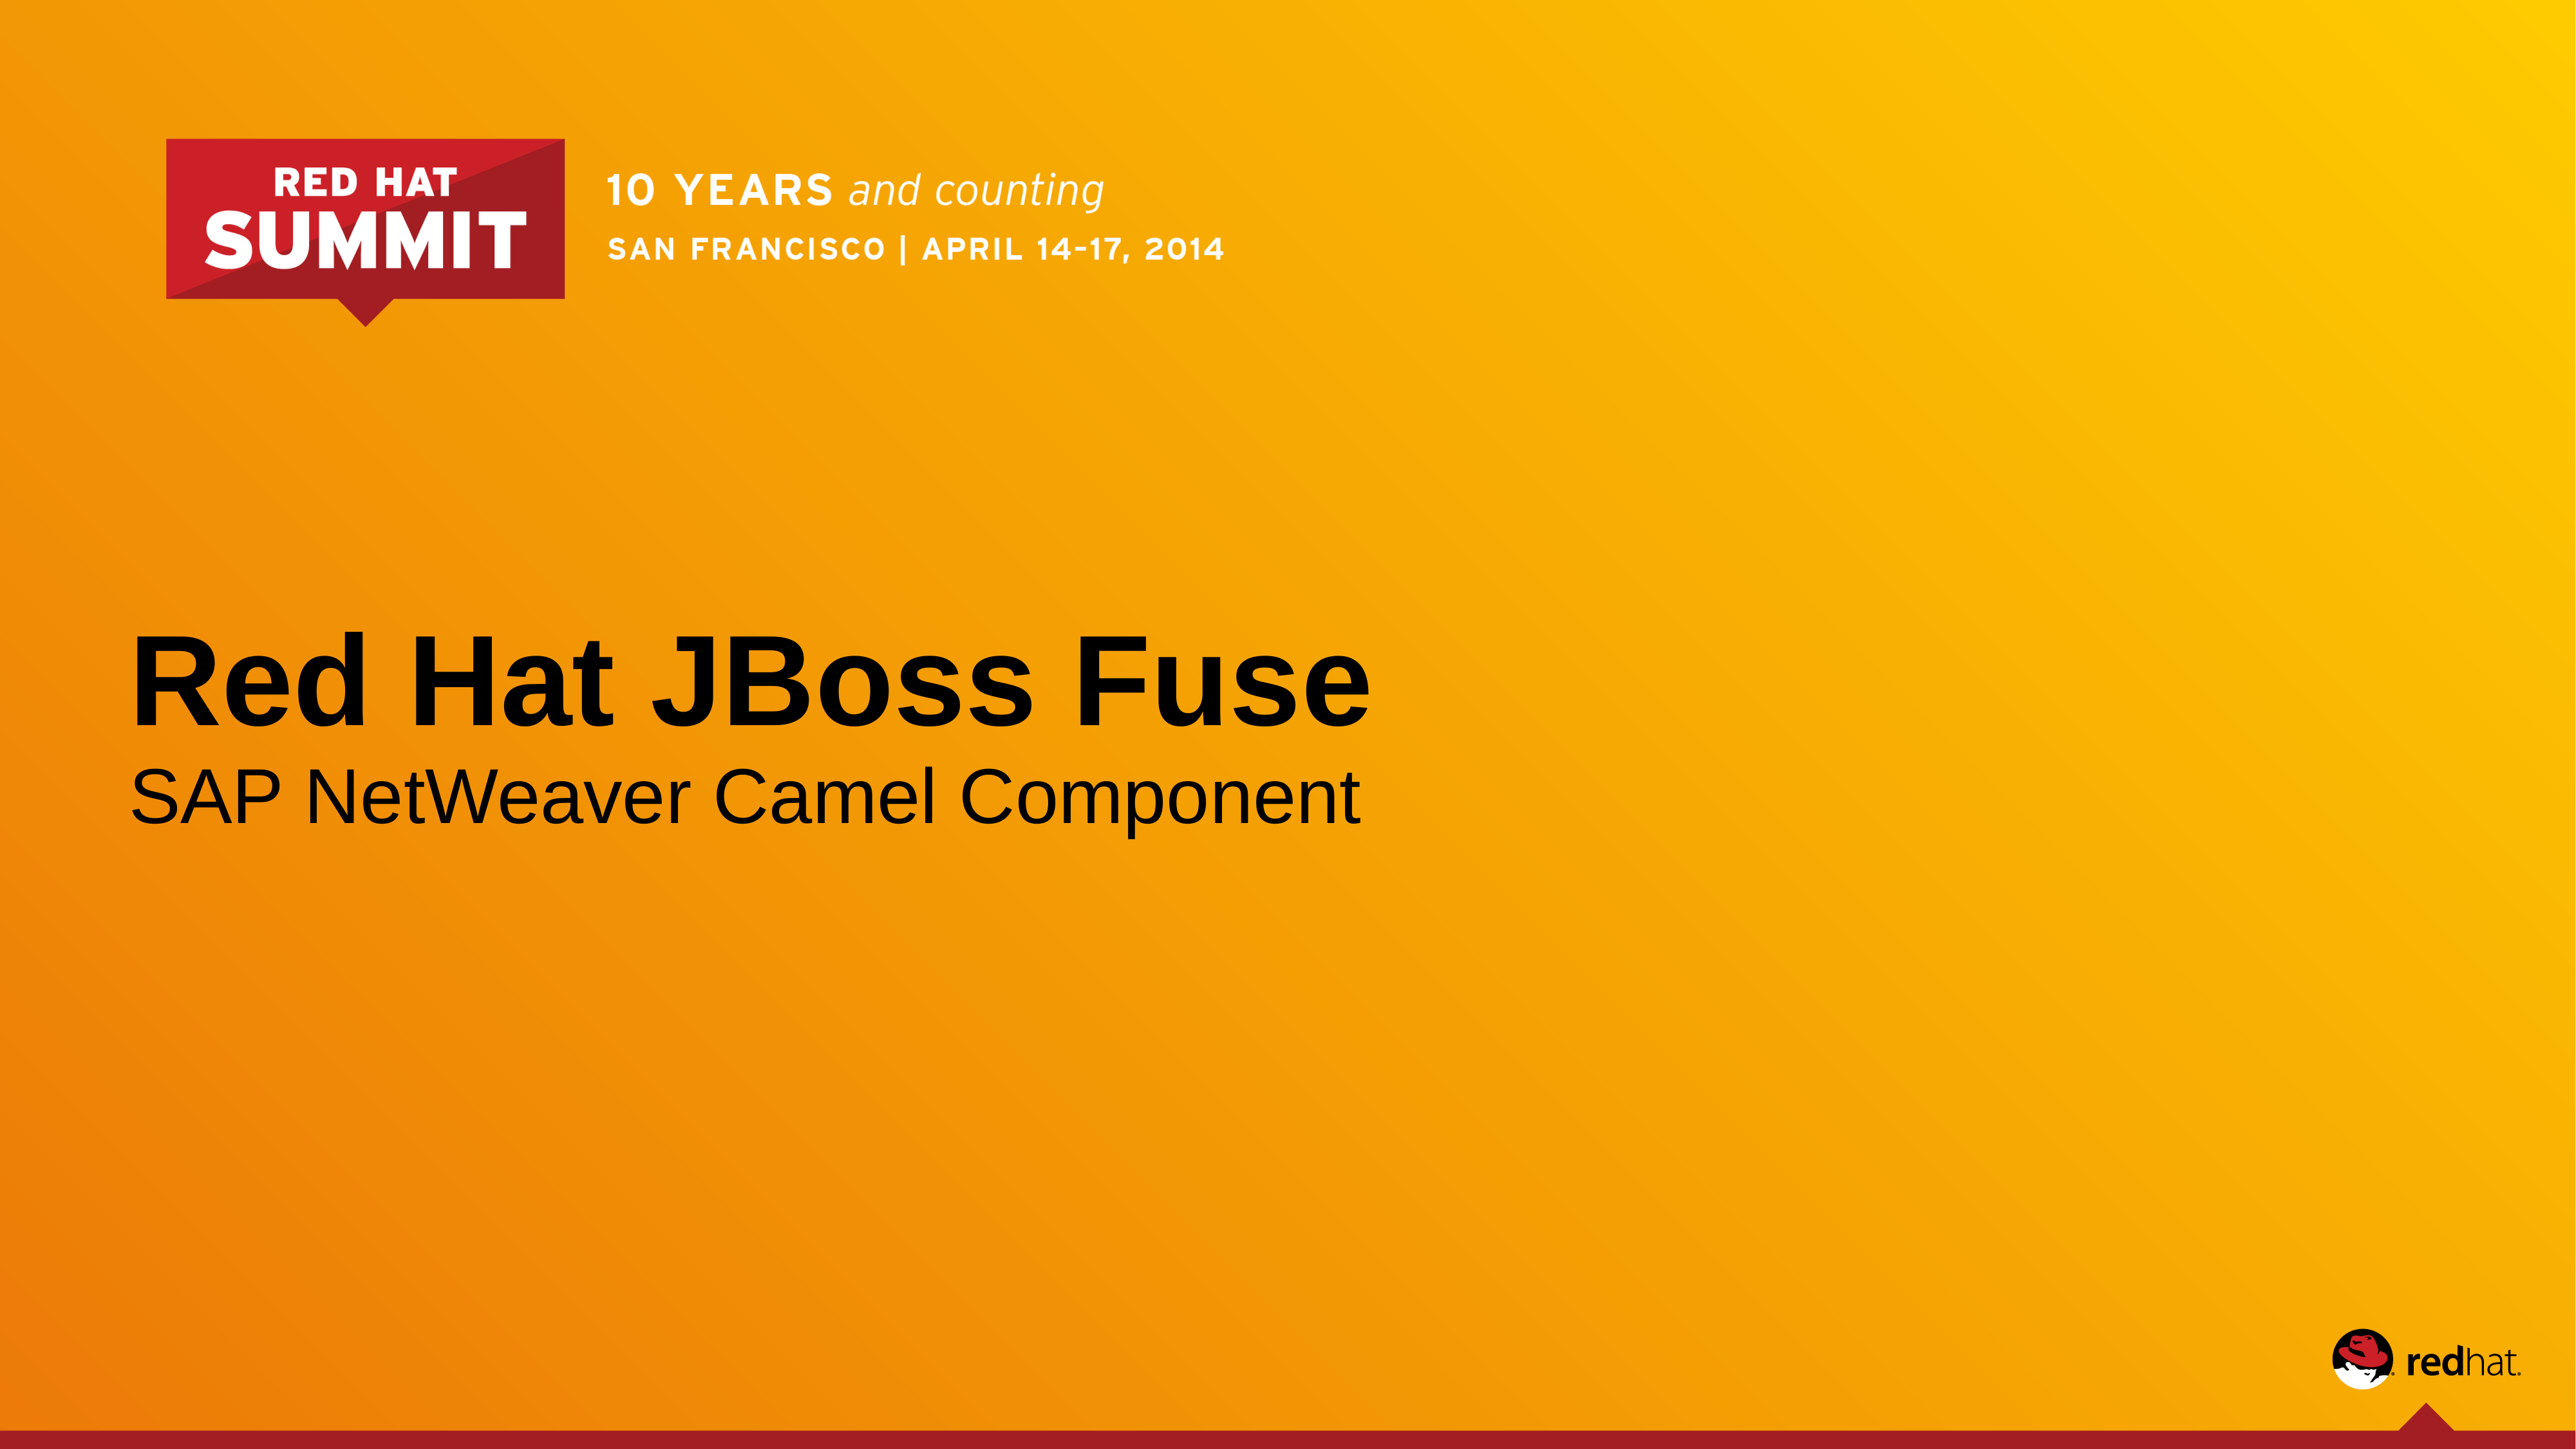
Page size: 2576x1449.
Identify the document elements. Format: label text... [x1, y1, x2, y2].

picture [0, 0, 2576, 1449]
title Red Hat JBoss Fuse SAP NetWeaver Camel Component [128, 603, 2447, 846]
